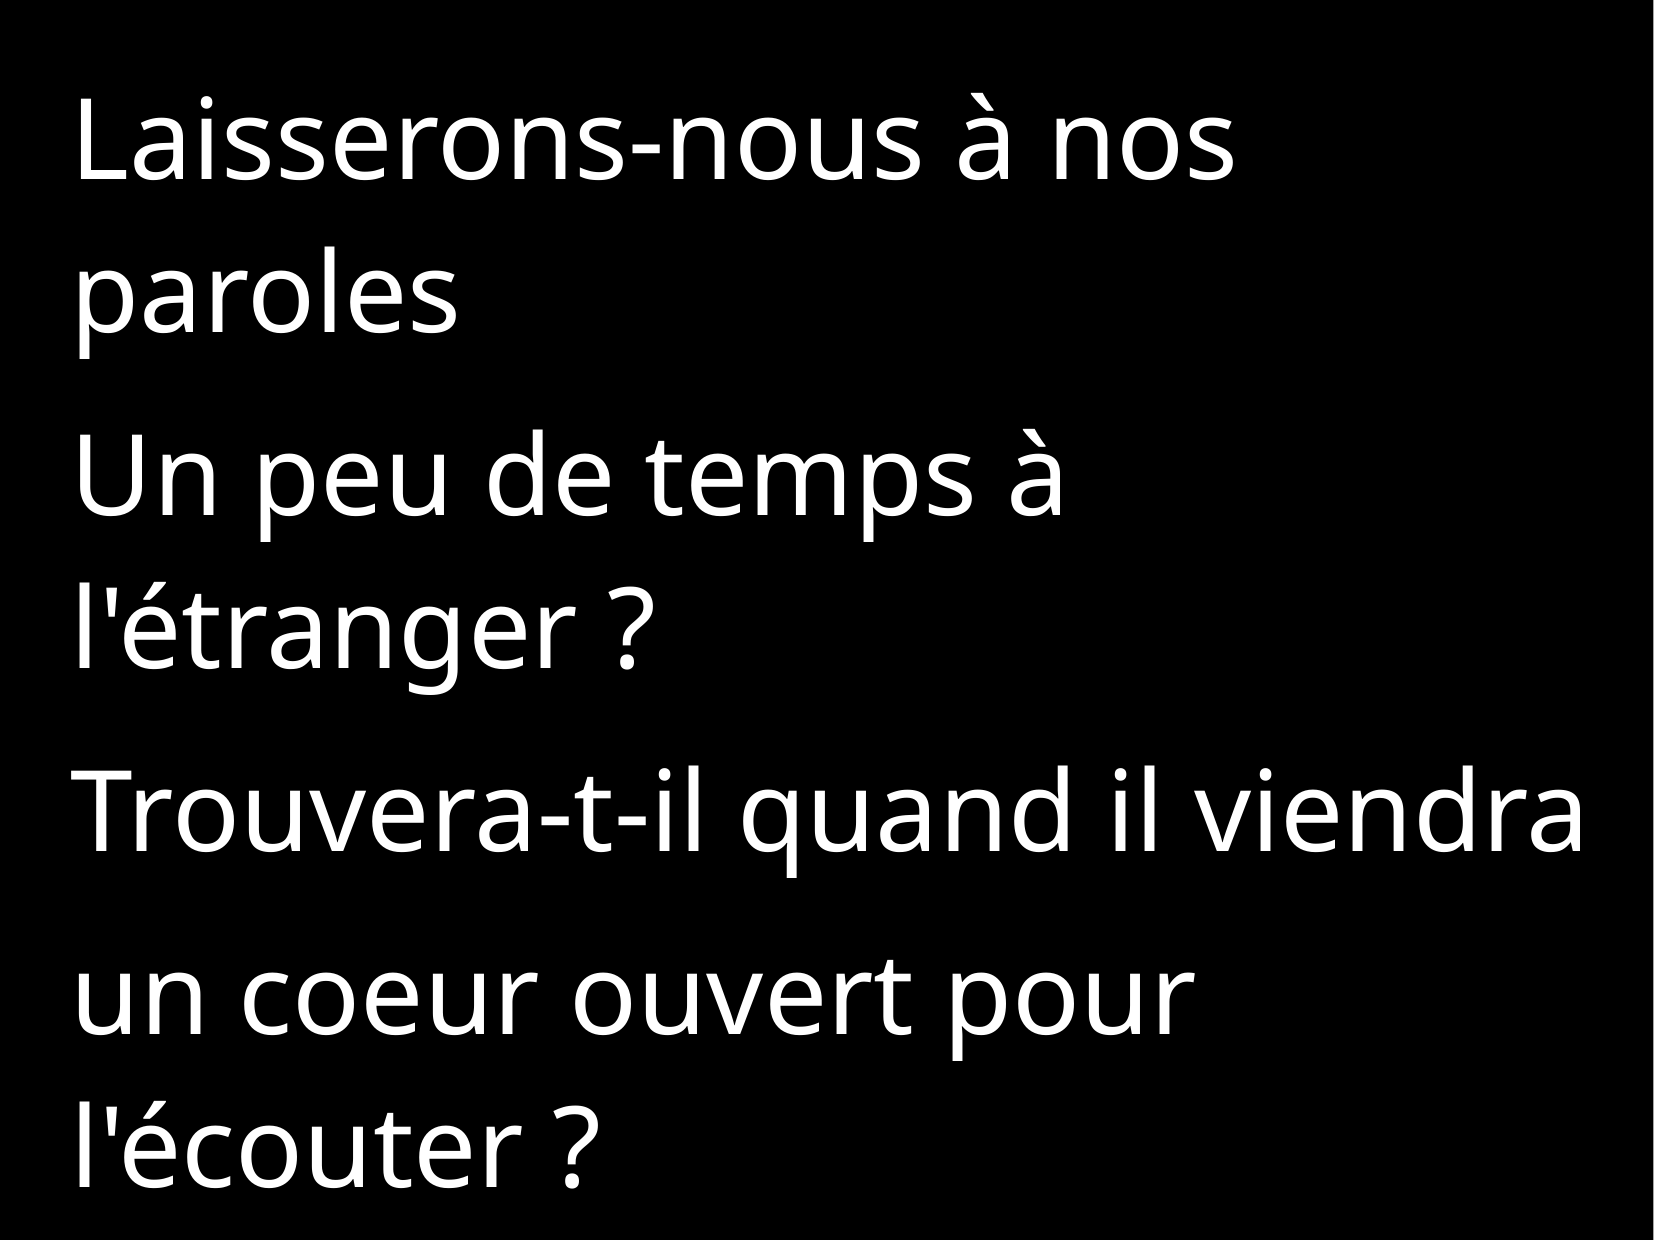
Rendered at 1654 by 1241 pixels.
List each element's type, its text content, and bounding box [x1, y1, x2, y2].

list Laisserons-nous à nos paroles Un peu de temps à l'étranger ? Trouvera-t-il quand il viendra un coeur ouvert pour l'écouter ? [0, 59, 1654, 1241]
